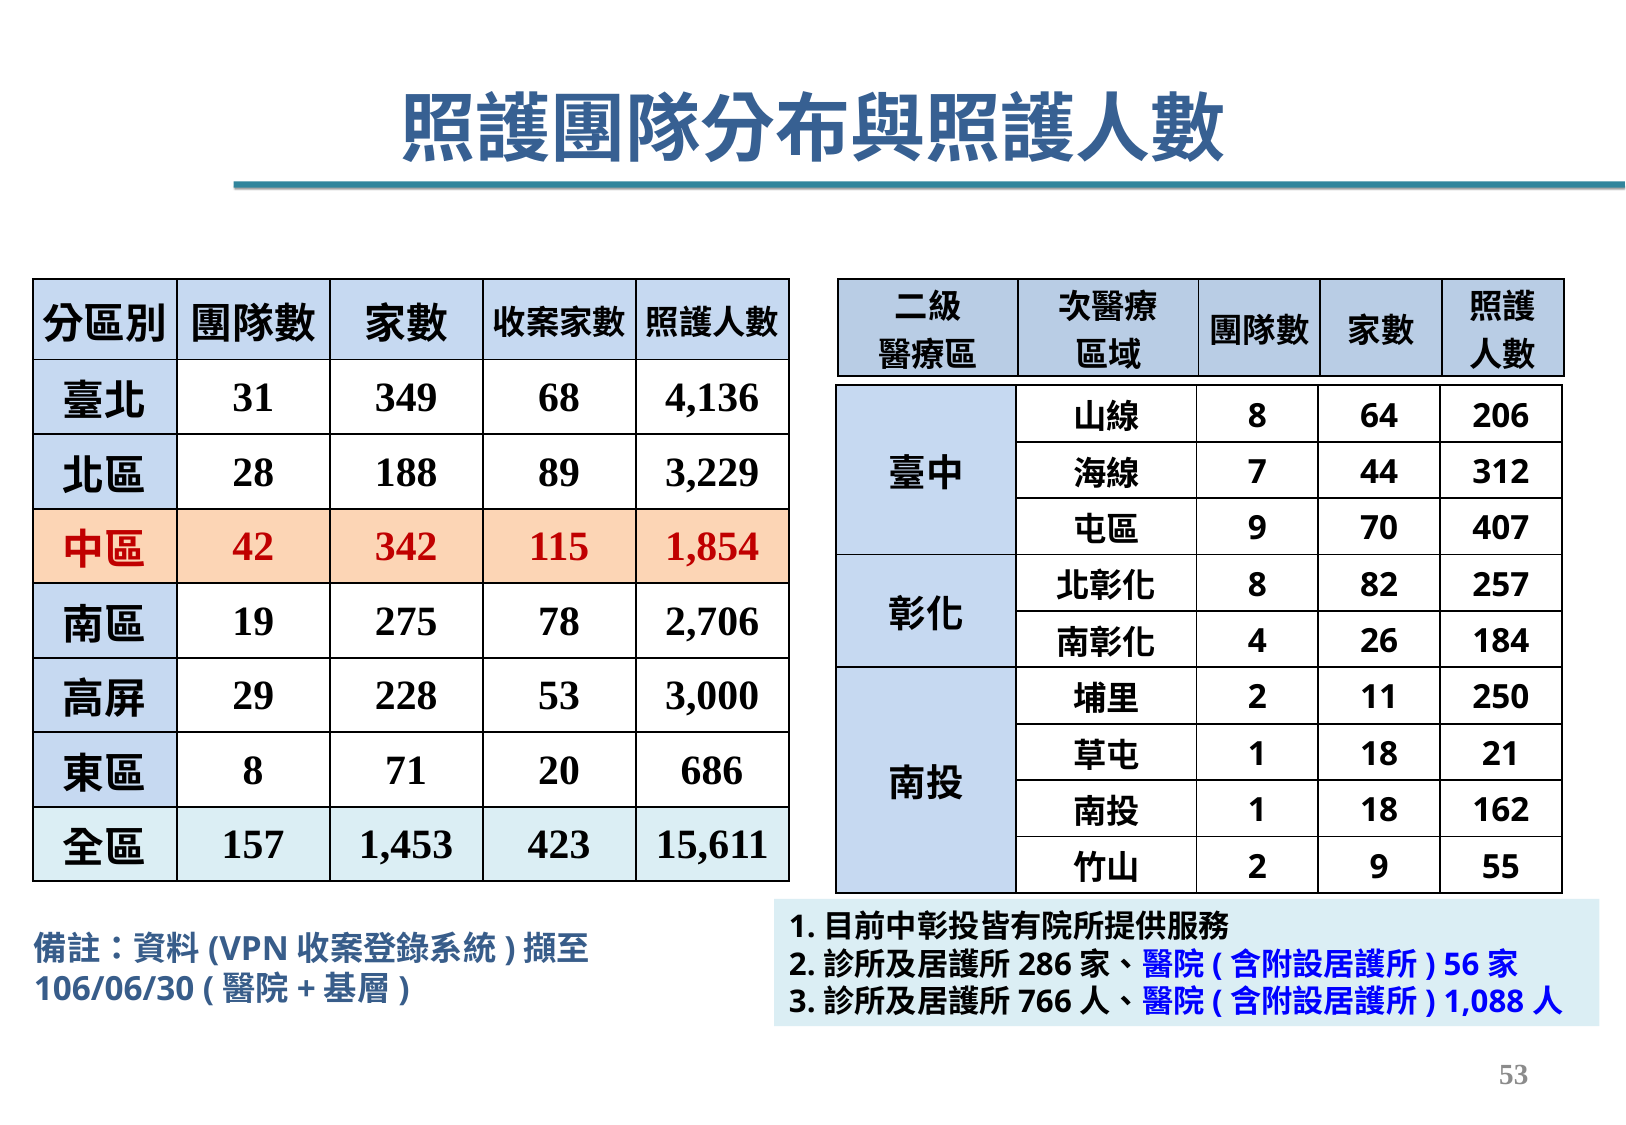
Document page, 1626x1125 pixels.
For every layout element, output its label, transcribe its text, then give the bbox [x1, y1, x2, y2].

table_cell 68 [484, 360, 635, 433]
table_cell 21 [1441, 725, 1561, 779]
table_cell 7 [1197, 443, 1317, 497]
table_cell 2 [1197, 837, 1317, 892]
table_cell 188 [331, 435, 482, 508]
table_header 收案家數 [484, 280, 635, 359]
table_cell 19 [178, 584, 329, 657]
table_cell 78 [484, 584, 635, 657]
table_cell 3,000 [637, 659, 788, 731]
table_cell 東區 [34, 733, 176, 806]
table_cell 臺北 [34, 360, 176, 433]
text_box 1.目前中彰投皆有院所提供服務 2.診所及居護所286家、醫院(含附設居護所) 56家 3.診所及居護所766人、醫院(含附設居護所) 1,088人 [774, 898, 1600, 1027]
table_cell 15,611 [637, 808, 788, 880]
table_cell 竹山 [1017, 837, 1196, 892]
table_cell 53 [484, 659, 635, 731]
table_header 團隊數 [1199, 280, 1319, 375]
table_cell 20 [484, 733, 635, 806]
table_cell 彰化 [837, 555, 1015, 666]
table_header 照護 人數 [1443, 280, 1563, 375]
table_cell 南投 [837, 668, 1015, 892]
table_cell 70 [1319, 499, 1439, 554]
table_cell 312 [1441, 443, 1561, 497]
table_cell 250 [1441, 668, 1561, 723]
table_cell 18 [1319, 725, 1439, 779]
table_cell 9 [1197, 499, 1317, 554]
table_cell 1,854 [637, 510, 788, 582]
table_cell 42 [178, 510, 329, 582]
table_cell 82 [1319, 555, 1439, 610]
table_cell 423 [484, 808, 635, 880]
table_cell 18 [1319, 781, 1439, 836]
table_cell 184 [1441, 612, 1561, 666]
table_header 臺中 [837, 386, 1015, 554]
table_cell 1 [1197, 781, 1317, 836]
table_cell 全區 [34, 808, 176, 880]
table_cell 71 [331, 733, 482, 806]
table_cell 55 [1441, 837, 1561, 892]
table_header 照護人數 [637, 280, 788, 359]
table_cell 南區 [34, 584, 176, 657]
table_cell 2,706 [637, 584, 788, 657]
table_cell 南彰化 [1017, 612, 1196, 666]
table_cell 686 [637, 733, 788, 806]
title 照護團隊分布與照護人數 [0, 42, 1625, 209]
table_cell 1,453 [331, 808, 482, 880]
table_cell 89 [484, 435, 635, 508]
table_cell 26 [1319, 612, 1439, 666]
table_header 團隊數 [178, 280, 329, 359]
table_cell 44 [1319, 443, 1439, 497]
table_cell 157 [178, 808, 329, 880]
table_cell 南投 [1017, 781, 1196, 836]
table_header 分區別 [34, 280, 176, 359]
table_header 64 [1319, 386, 1439, 441]
table_cell 28 [178, 435, 329, 508]
table_cell 北彰化 [1017, 555, 1196, 610]
table_cell 342 [331, 510, 482, 582]
table_cell 115 [484, 510, 635, 582]
table_cell 3,229 [637, 435, 788, 508]
table_header 8 [1197, 386, 1317, 441]
table_header 206 [1441, 386, 1561, 441]
table_header 家數 [1321, 280, 1441, 375]
table_cell 349 [331, 360, 482, 433]
table_cell 275 [331, 584, 482, 657]
table_cell 4,136 [637, 360, 788, 433]
table_header 次醫療 區域 [1019, 280, 1198, 375]
table_cell 高屏 [34, 659, 176, 731]
table_cell 埔里 [1017, 668, 1196, 723]
table_cell 海線 [1017, 443, 1196, 497]
table_cell 中區 [34, 510, 176, 582]
table_cell 31 [178, 360, 329, 433]
table_cell 228 [331, 659, 482, 731]
table_cell 162 [1441, 781, 1561, 836]
table_cell 257 [1441, 555, 1561, 610]
table_cell 407 [1441, 499, 1561, 554]
table_cell 11 [1319, 668, 1439, 723]
table_header 家數 [331, 280, 482, 359]
table_cell 屯區 [1017, 499, 1196, 554]
table_cell 9 [1319, 837, 1439, 892]
table_cell 2 [1197, 668, 1317, 723]
table_cell 北區 [34, 435, 176, 508]
table_cell 4 [1197, 612, 1317, 666]
table_cell 草屯 [1017, 725, 1196, 779]
table_cell 8 [1197, 555, 1317, 610]
text_box 備註：資料(VPN收案登錄系統)擷至106/06/30 (醫院+基層) [19, 919, 752, 1015]
slide_number <編號> [1164, 1042, 1544, 1103]
table_header 二級 醫療區 [839, 280, 1017, 375]
table_cell 1 [1197, 725, 1317, 779]
table_cell 29 [178, 659, 329, 731]
table_header 山線 [1017, 386, 1196, 441]
table_cell 8 [178, 733, 329, 806]
